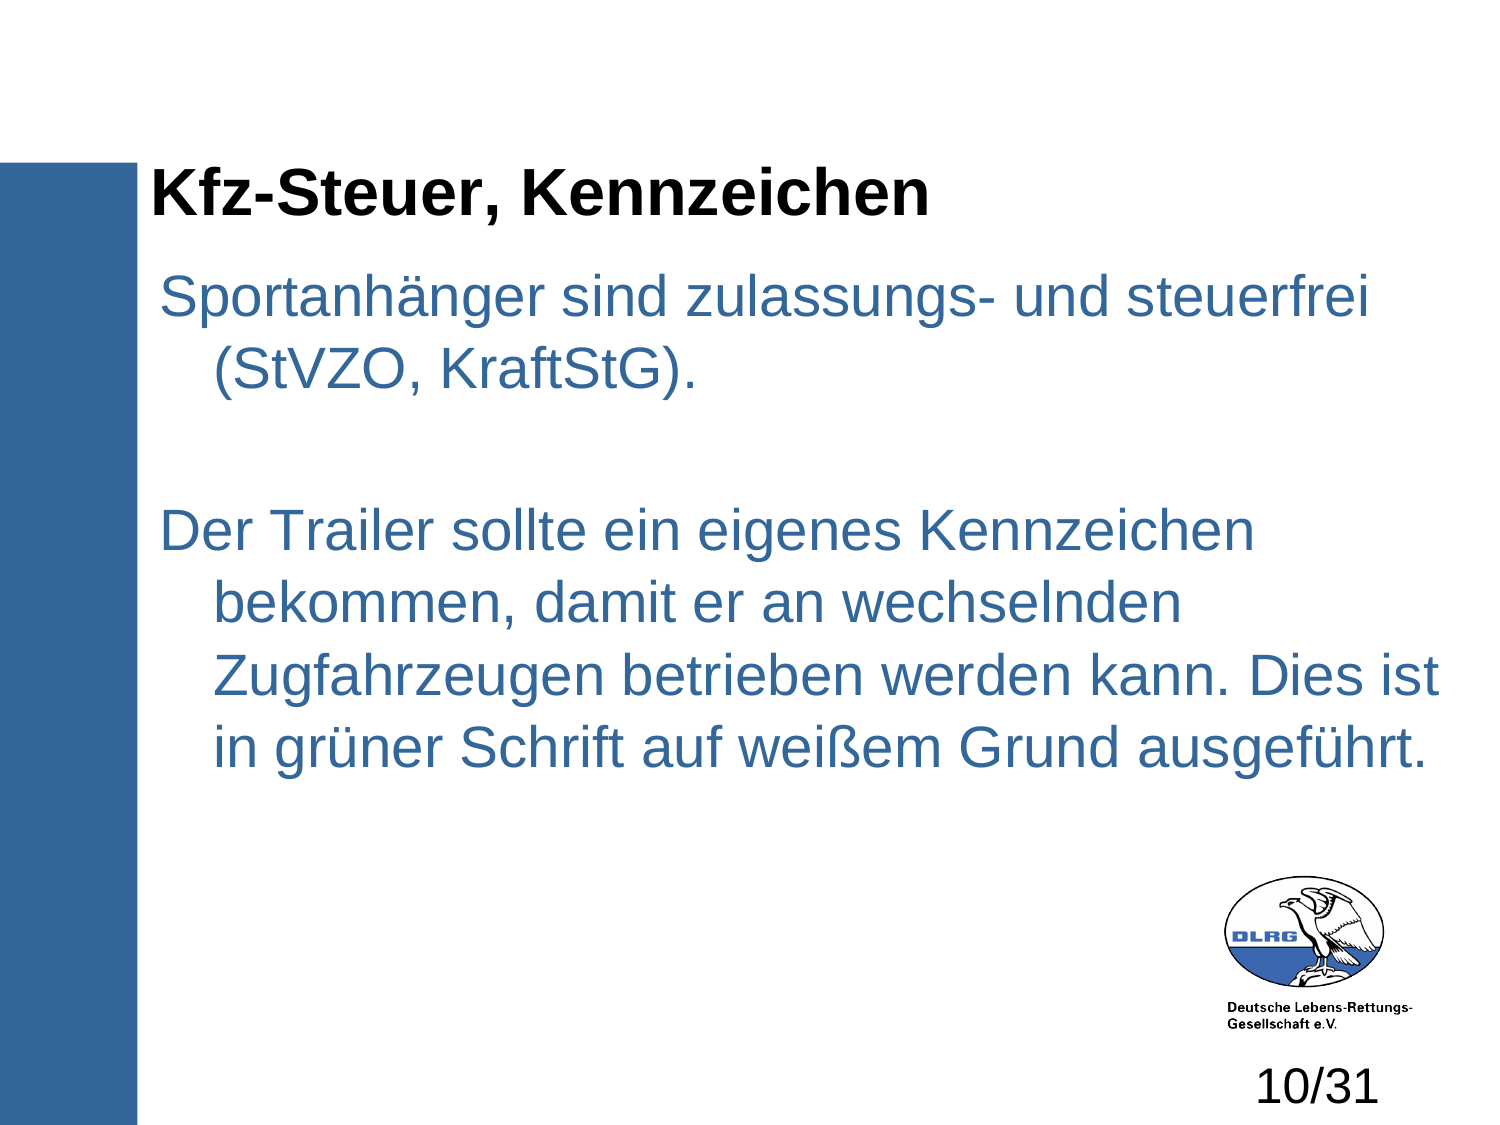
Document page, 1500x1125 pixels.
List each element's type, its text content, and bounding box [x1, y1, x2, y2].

text_box 10/31 [1240, 1062, 1395, 1120]
title Kfz-Steuer, Kennzeichen [150, 100, 1423, 286]
text_box Sportanhänger sind zulassungs- und steuerfrei (StVZO, KraftStG). Der Trailer sollte ein eigenes Kennzeichen bekommen, damit er an wechselnden Zugfahrzeugen betrieben werden kann. Dies ist in grüner Schrift auf weißem Grund ausgeführt. [159, 255, 1460, 867]
picture [1224, 874, 1413, 1030]
